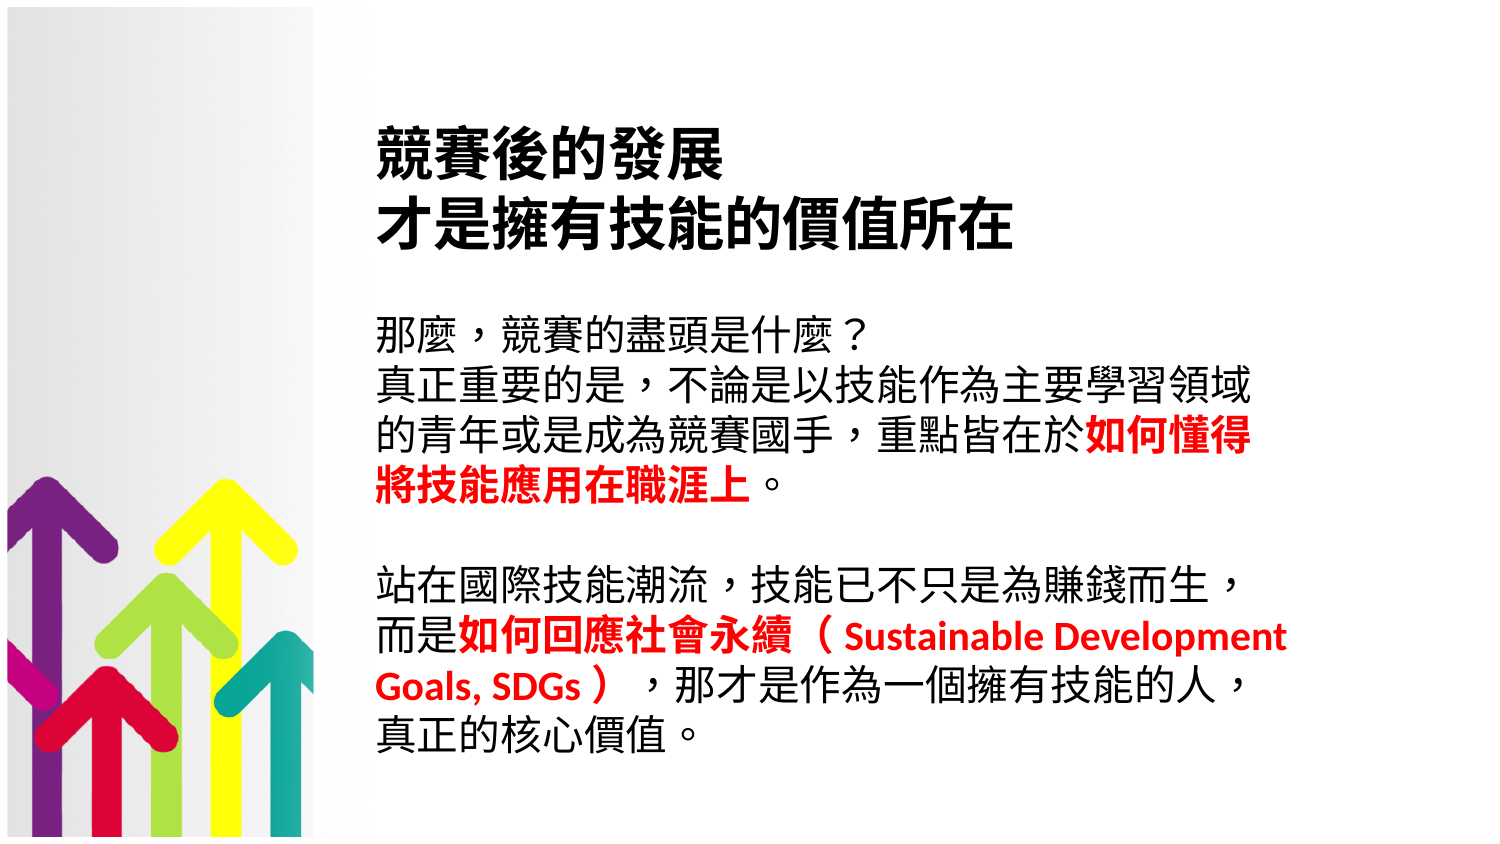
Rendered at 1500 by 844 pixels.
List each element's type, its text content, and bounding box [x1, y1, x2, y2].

text_box 那麼，競賽的盡頭是什麼？ 真正重要的是，不論是以技能作為主要學習領域的青年或是成為競賽國手，重點皆在於如何懂得將技能應用在職涯上。 站在國際技能潮流，技能已不只是為賺錢而生，而是如何回應社會永續（Sustainable Development Goals, SDGs），那才是作為一個擁有技能的人，真正的核心價值。 [360, 301, 1306, 771]
title 競賽後的發展 才是擁有技能的價值所在 [360, 109, 1426, 262]
